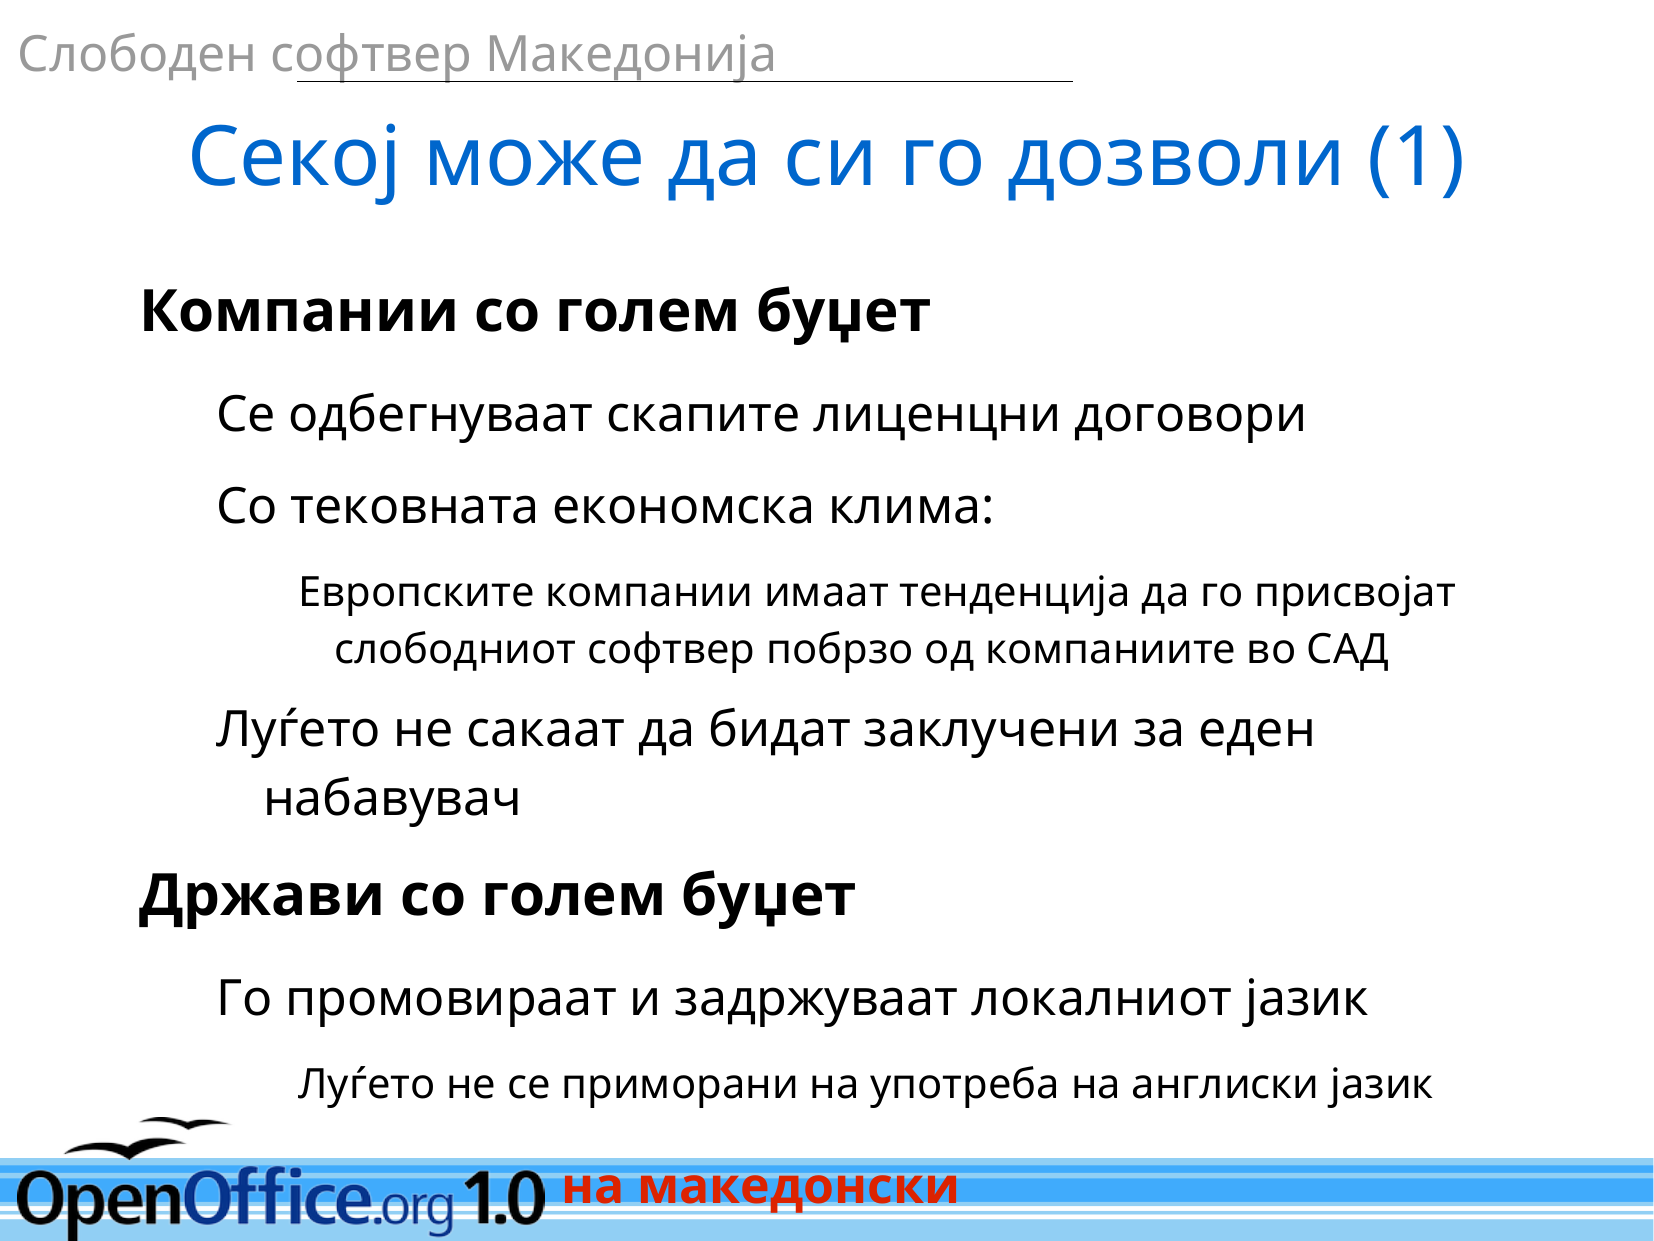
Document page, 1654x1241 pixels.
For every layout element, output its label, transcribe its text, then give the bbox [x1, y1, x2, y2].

title Секој може да си го дозволи (1) [120, 49, 1533, 257]
picture [0, 1117, 1654, 1241]
list Компании со голем буџет Се одбегнуваат скапите лиценцни договори Со тековната економска клима: Европските компании имаат тенденција да го присвојат слободниот софтвер побрзо од компаниите во САД Луѓето не сакаат да бидат заклучени за еден набавувач Држави со голем буџет Го промовираат и задржуваат локалниот јазик Луѓето не се приморани на употреба на англиски јазик [121, 268, 1534, 1099]
